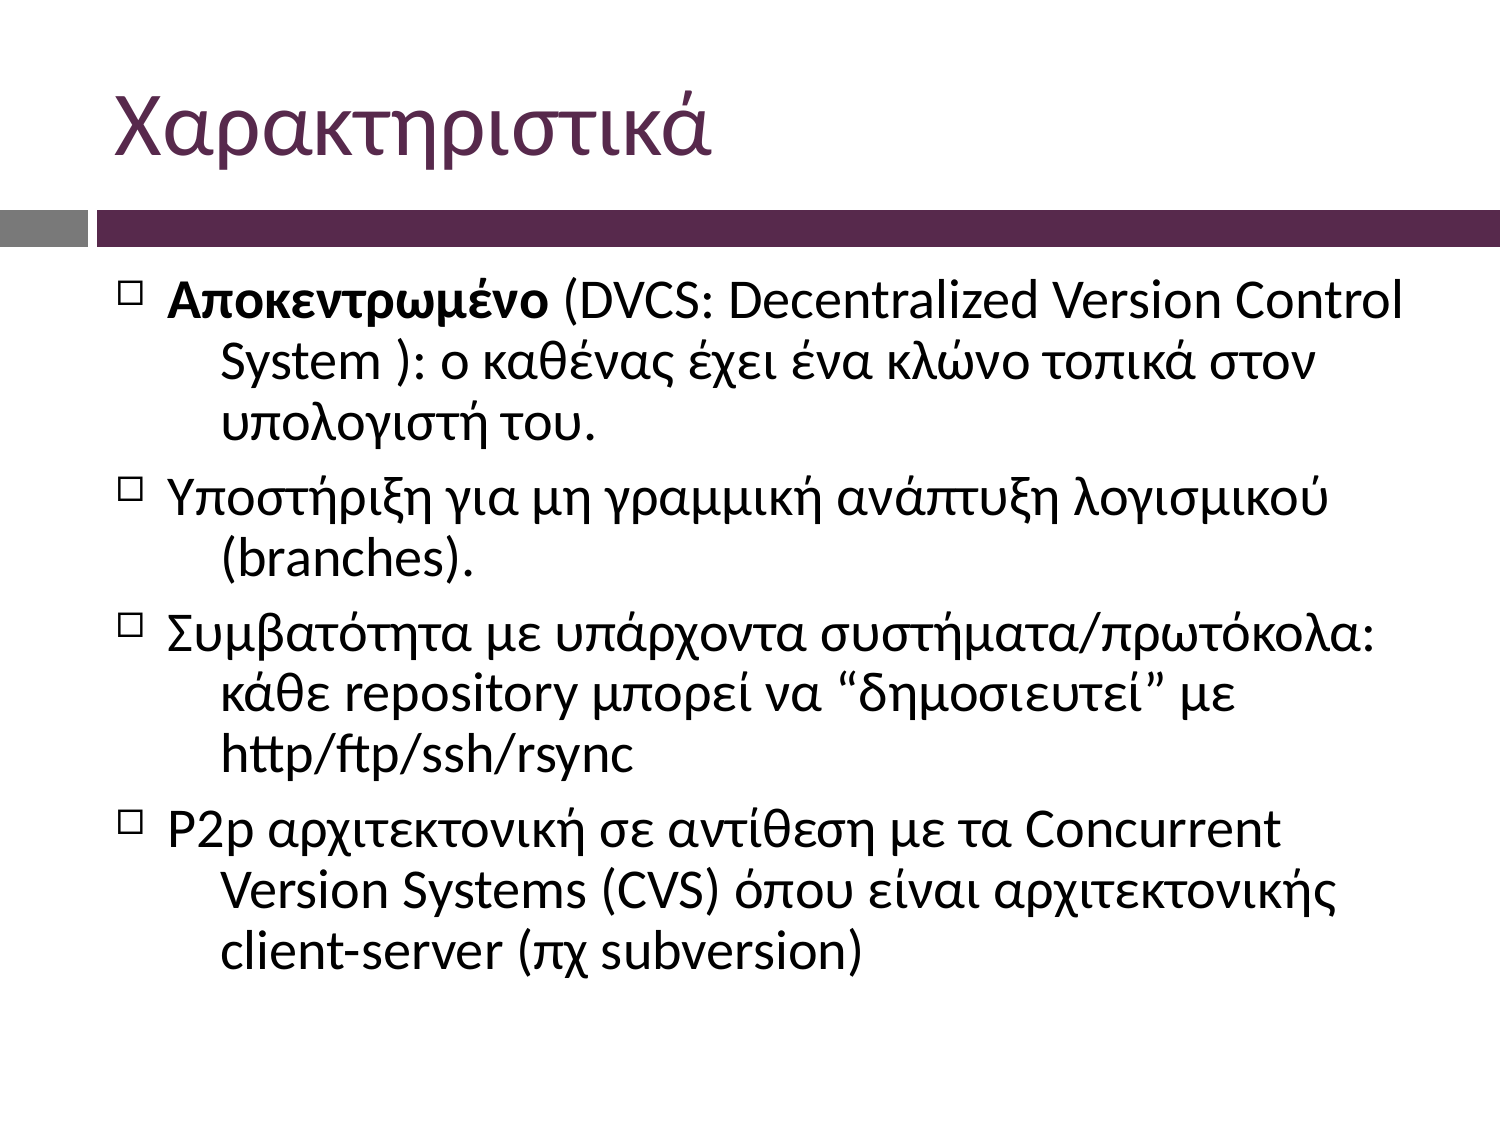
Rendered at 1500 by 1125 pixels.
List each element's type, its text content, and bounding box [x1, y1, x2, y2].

title Χαρακτηριστικά [99, 37, 1438, 201]
list Αποκεντρωμένο (DVCS: Decentralized Version Control System ): ο καθένας έχει ένα κλώνο τοπικά στον υπολογιστή του. Υποστήριξη για μη γραμμική ανάπτυξη λογισμικού (branches). Συμβατότητα με υπάρχοντα συστήματα/πρωτόκολα: κάθε repository μπορεί να “δημοσιευτεί” με http/ftp/ssh/rsync P2p αρχιτεκτονική σε αντίθεση με τα Concurrent Version Systems (CVS) όπου είναι αρχιτεκτονικής client-server (πχ subversion) [100, 262, 1438, 1000]
